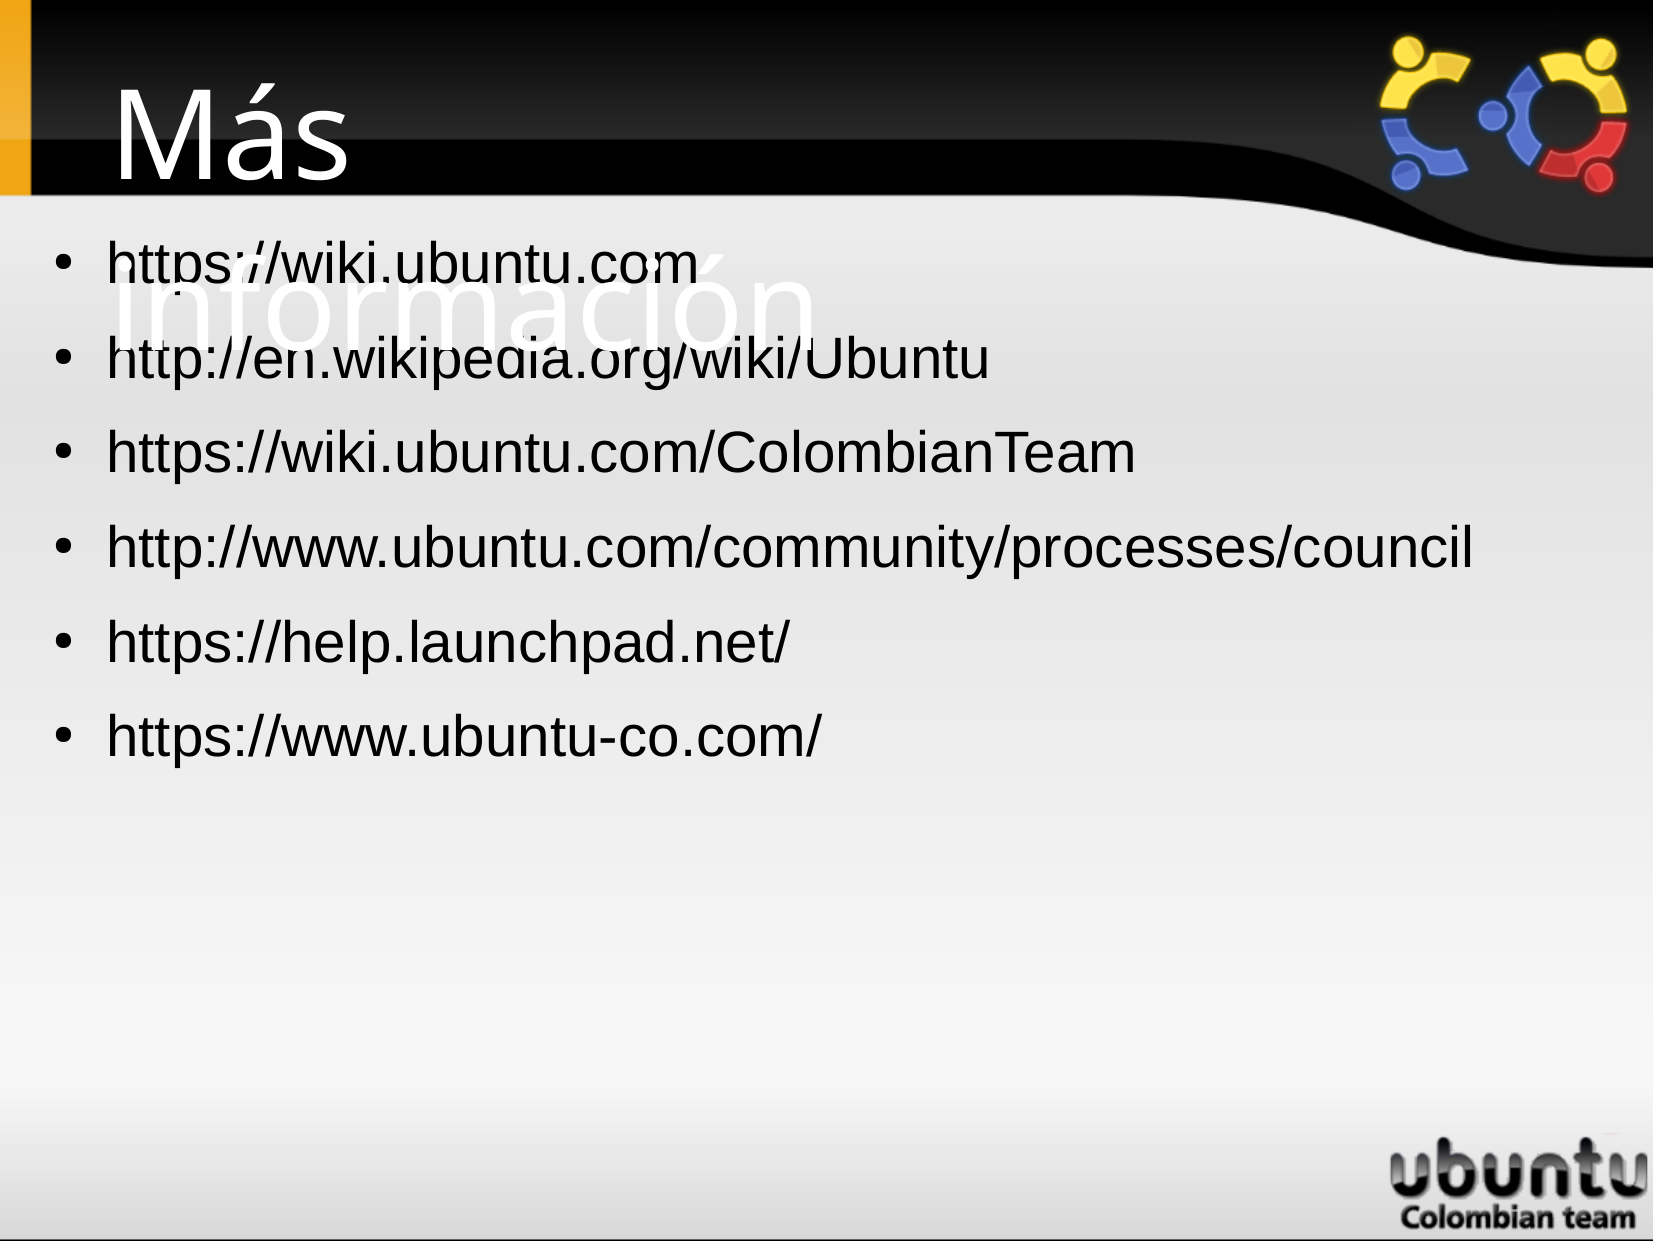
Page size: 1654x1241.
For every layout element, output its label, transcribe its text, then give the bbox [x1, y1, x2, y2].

list https://wiki.ubuntu.com http://en.wikipedia.org/wiki/Ubuntu https://wiki.ubuntu.com/ColombianTeam http://www.ubuntu.com/community/processes/council https://help.launchpad.net/ https://www.ubuntu-co.com/ [35, 231, 1524, 769]
text_box Más información [94, 38, 1040, 178]
picture [0, 0, 1653, 1241]
